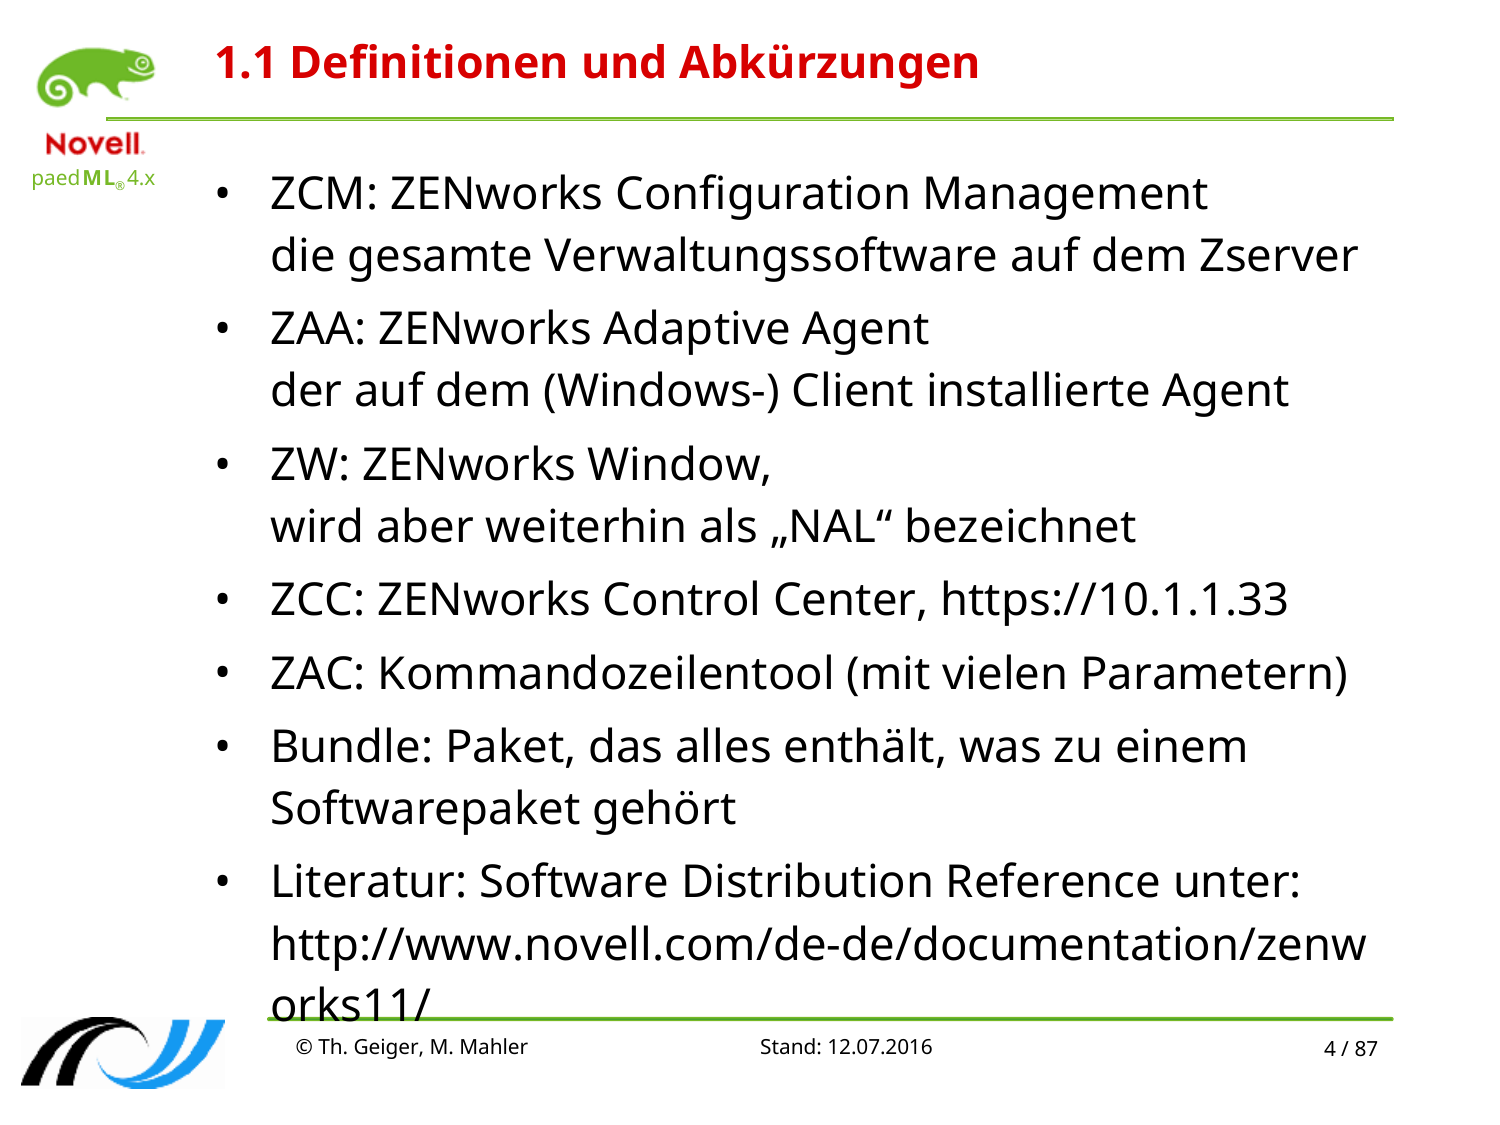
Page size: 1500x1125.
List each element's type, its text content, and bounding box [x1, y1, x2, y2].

title 1.1 Definitionen und Abkürzungen [214, 16, 1393, 108]
picture [21, 1017, 225, 1089]
picture [24, 32, 167, 175]
list ZCM: ZENworks Configuration Management die gesamte Verwaltungssoftware auf dem Zserver ZAA: ZENworks Adaptive Agent der auf dem (Windows-) Client installierte Agent ZW: ZENworks Window, wird aber weiterhin als „NAL“ bezeichnet ZCC: ZENworks Control Center, https://10.1.1.33 ZAC: Kommandozeilentool (mit vielen Parametern) Bundle: Paket, das alles enthält, was zu einem Softwarepaket gehört Literatur: Software Distribution Reference unter: http://www.novell.com/de-de/documentation/zenworks11/ [214, 160, 1393, 941]
